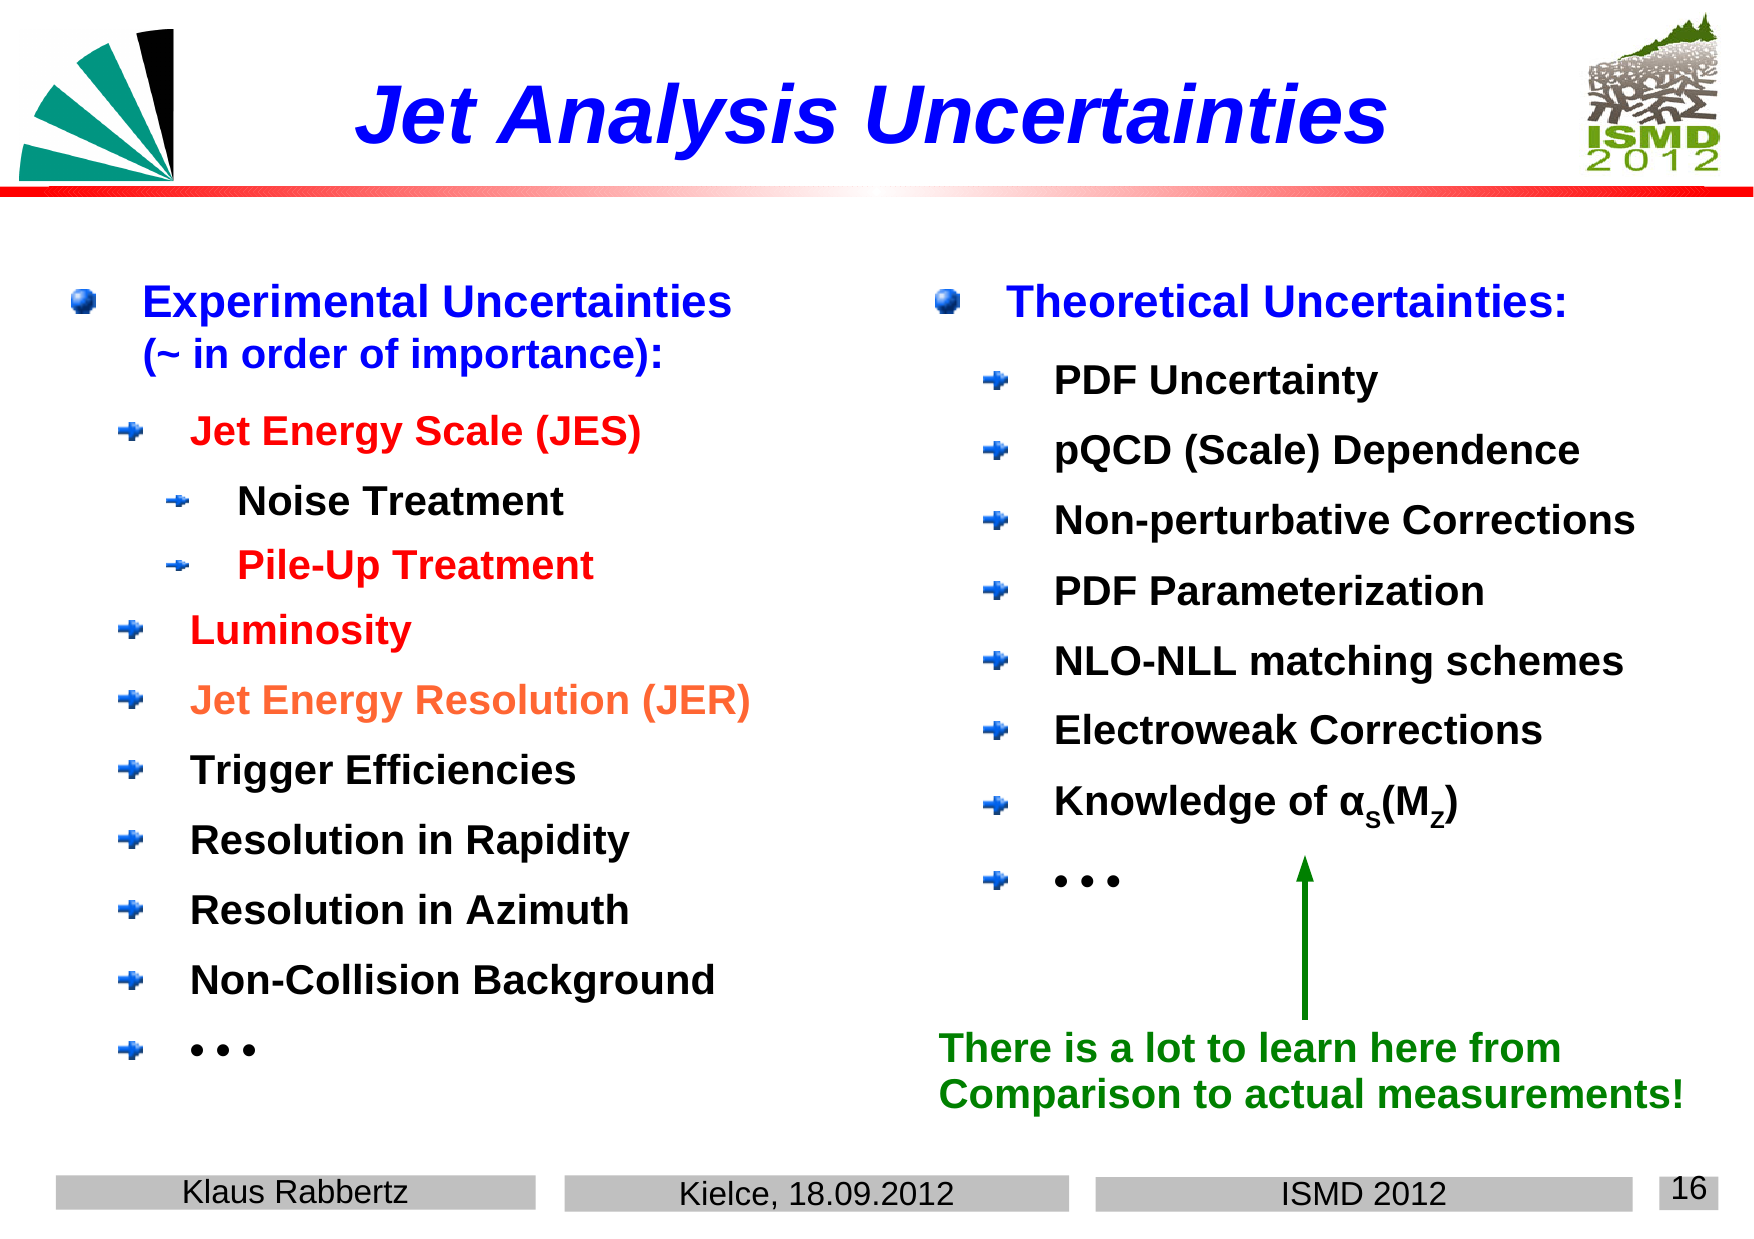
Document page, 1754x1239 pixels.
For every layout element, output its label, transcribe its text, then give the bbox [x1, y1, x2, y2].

picture [1579, 5, 1727, 177]
list Theoretical Uncertainties: PDF Uncertainty pQCD (Scale) Dependence Non-perturbative Corrections PDF Parameterization NLO-NLL matching schemes Electroweak Corrections Knowledge of αS(MZ) • • • [924, 276, 1645, 905]
picture [19, 29, 174, 183]
title Jet Analysis Uncertainties [220, 16, 1525, 213]
text_box There is a lot to learn here from Comparison to actual measurements! [926, 1018, 1698, 1124]
list Experimental Uncertainties (~ in order of importance): Jet Energy Scale (JES) Noise Treatment Pile-Up Treatment Luminosity Jet Energy Resolution (JER) Trigger Efficiencies Resolution in Rapidity Resolution in Azimuth Non-Collision Background • • • [59, 275, 781, 1074]
